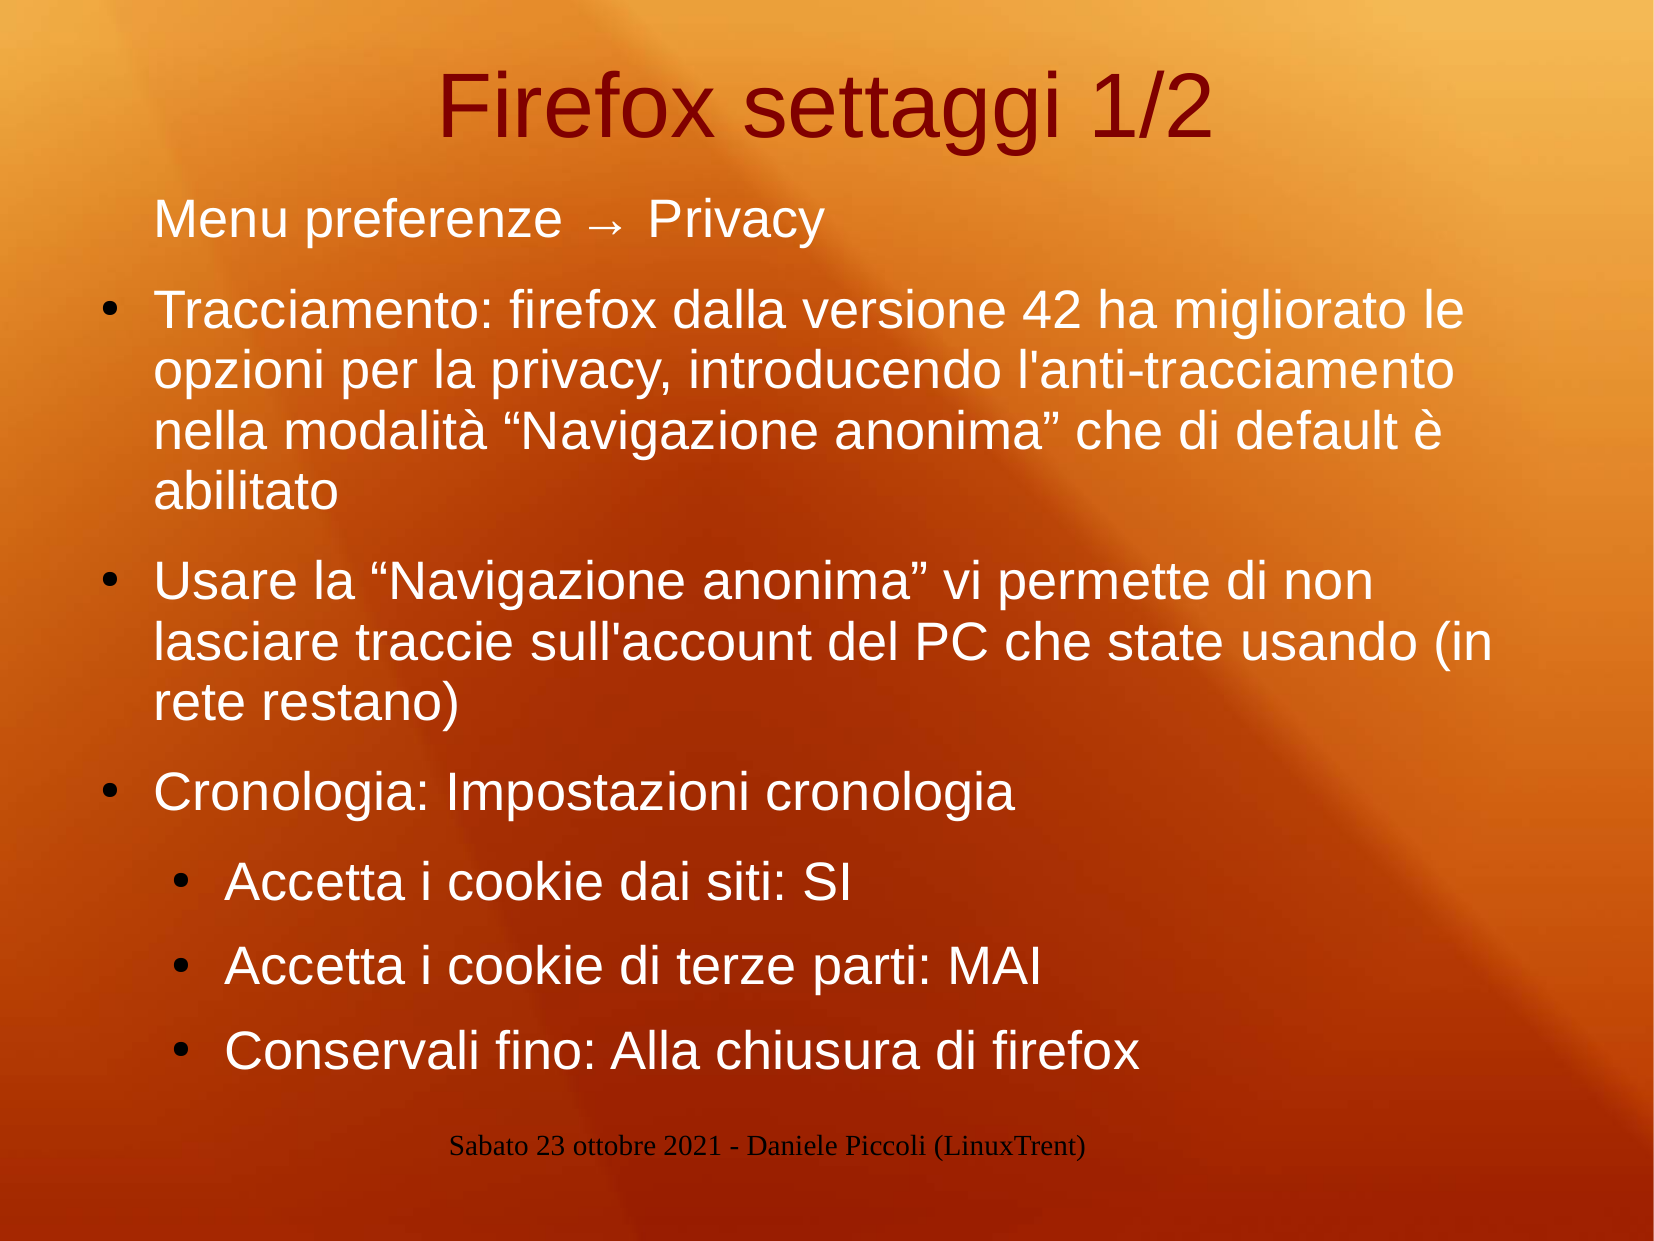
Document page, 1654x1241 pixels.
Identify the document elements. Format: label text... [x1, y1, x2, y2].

picture [0, 0, 1654, 1241]
list Menu preferenze → Privacy Tracciamento: firefox dalla versione 42 ha migliorato le opzioni per la privacy, introducendo l'anti-tracciamento nella modalità “Navigazione anonima” che di default è abilitato Usare la “Navigazione anonima” vi permette di non lasciare traccie sull'account del PC che state usando (in rete restano) Cronologia: Impostazioni cronologia Accetta i cookie dai siti: SI Accetta i cookie di terze parti: MAI Conservali fino: Alla chiusura di firefox [82, 188, 1571, 1081]
title Firefox settaggi 1/2 [82, 41, 1571, 170]
